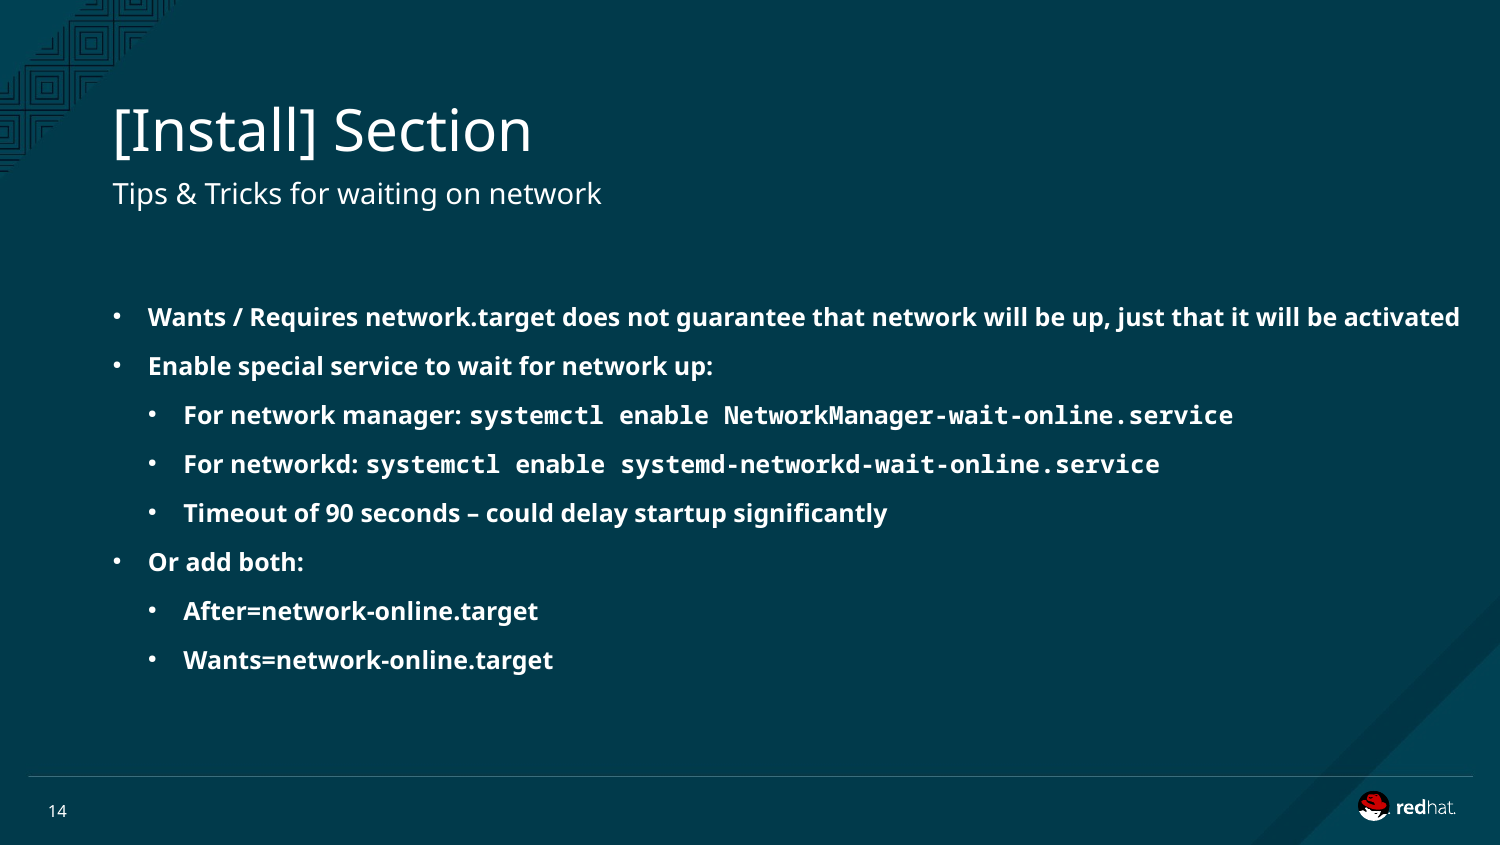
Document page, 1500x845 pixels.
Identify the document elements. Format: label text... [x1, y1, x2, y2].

text_box Wants / Requires network.target does not guarantee that network will be up, just that it will be activated Enable special service to wait for network up: For network manager: systemctl enable NetworkManager-wait-online.service For networkd: systemctl enable systemd-networkd-wait-online.service Timeout of 90 seconds – could delay startup significantly Or add both: After=network-online.target Wants=network-online.target [112, 300, 1364, 708]
picture [99, 38, 103, 49]
title [Install] Section [112, 0, 1388, 169]
subtitle Tips & Tricks for waiting on network [112, 173, 1388, 237]
